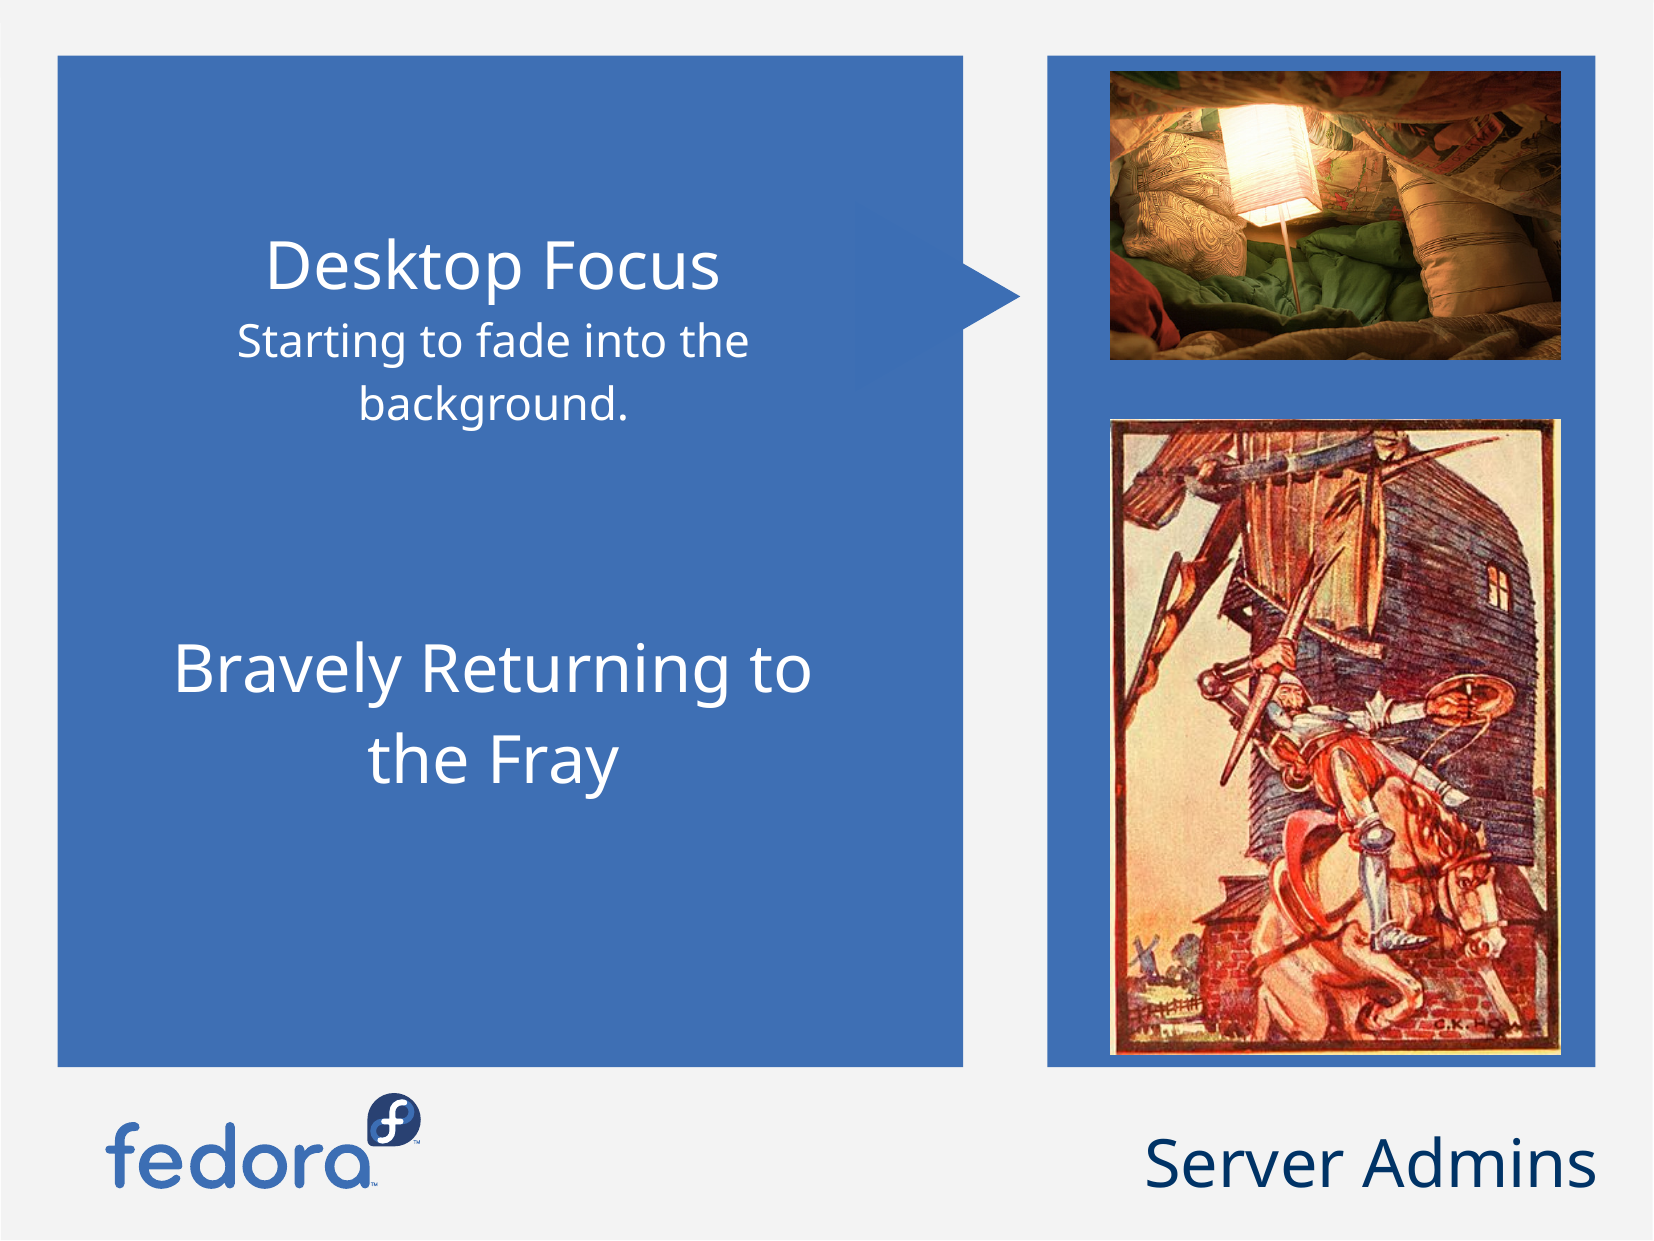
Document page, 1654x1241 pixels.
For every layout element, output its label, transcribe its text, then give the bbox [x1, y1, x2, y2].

picture [60, 1048, 466, 1234]
text_box Server Admins [953, 1109, 1615, 1238]
text_box Desktop Focus Starting to fade into the background. Bravely Returning to the Fray [110, 119, 877, 1070]
picture [1110, 71, 1561, 360]
picture [1110, 419, 1561, 1055]
